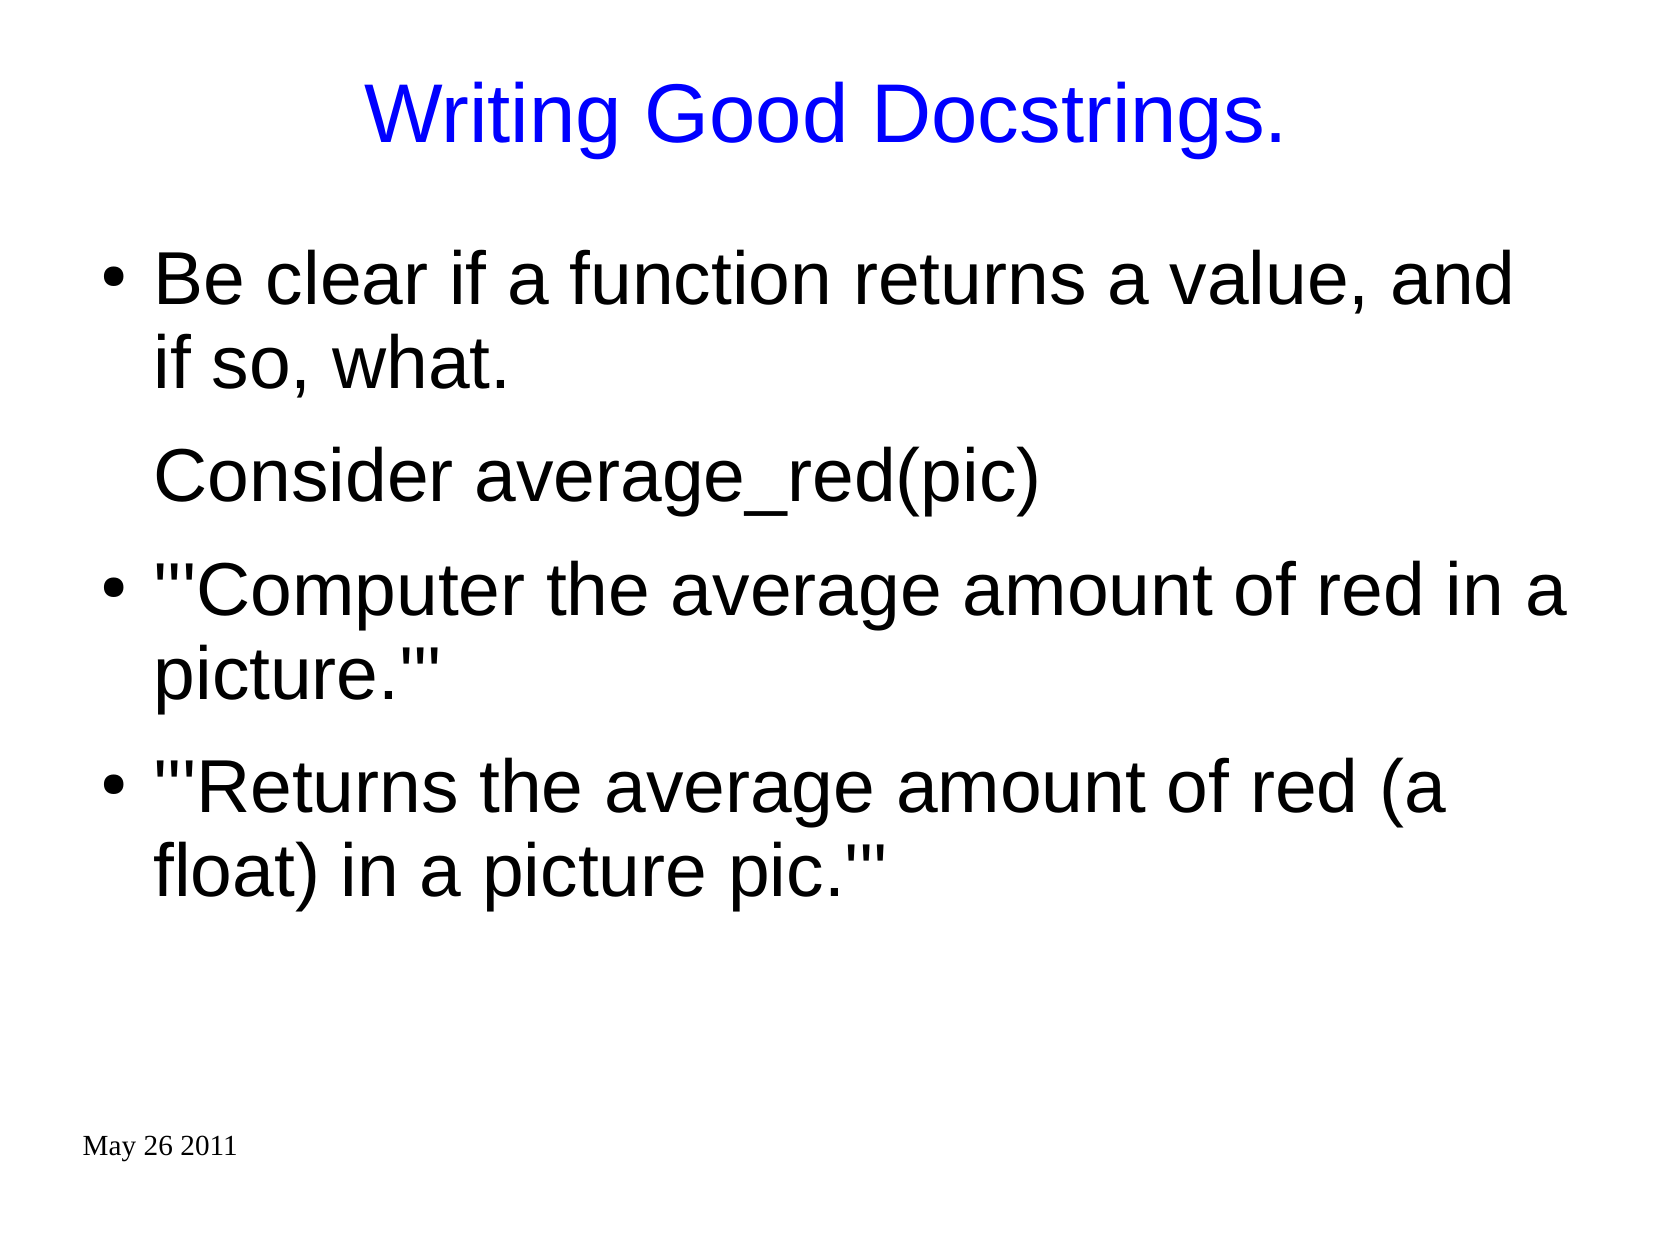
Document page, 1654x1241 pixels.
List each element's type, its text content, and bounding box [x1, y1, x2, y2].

title Writing Good Docstrings. [82, 49, 1571, 178]
list Be clear if a function returns a value, and if so, what. Consider average_red(pic) '''Computer the average amount of red in a picture.''' '''Returns the average amount of red (a float) in a picture pic.''' [82, 236, 1571, 1109]
